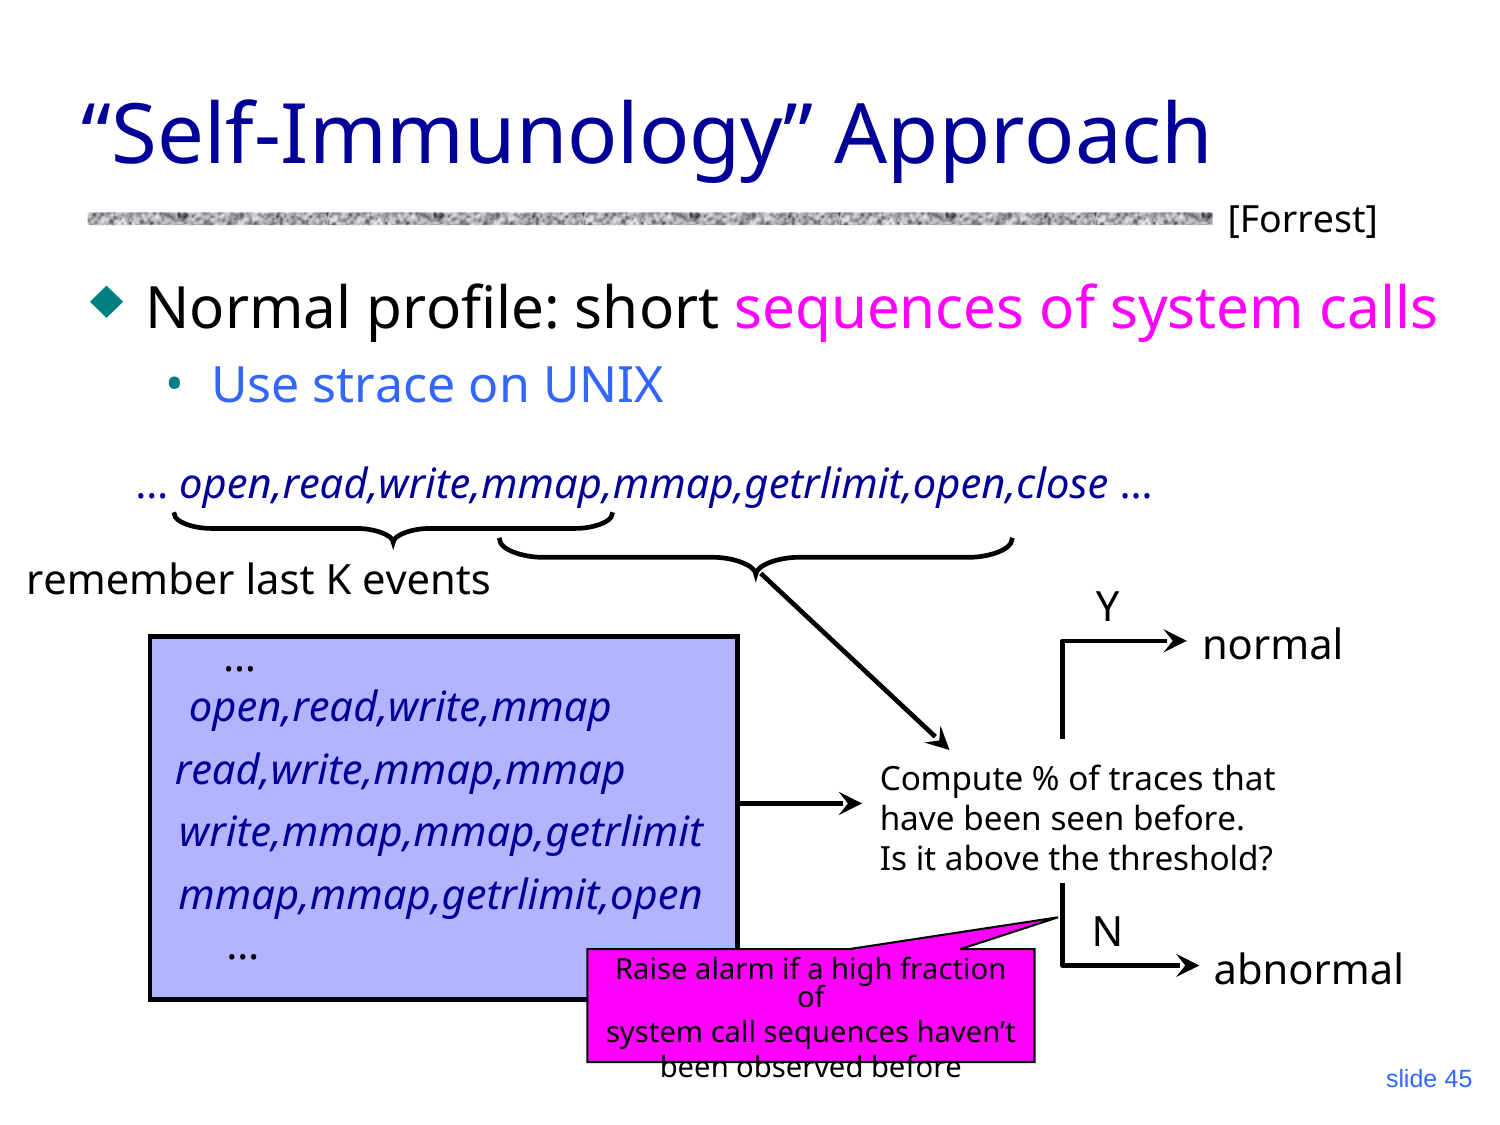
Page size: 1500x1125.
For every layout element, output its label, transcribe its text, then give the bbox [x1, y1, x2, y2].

text_box open,read,write,mmap [174, 672, 627, 734]
text_box Normal profile: short sequences of system calls Use strace on UNIX [178, 515, 609, 536]
text_box normal [1187, 609, 1359, 676]
text_box … [211, 909, 275, 976]
text_box Raise alarm if a high fraction of system call sequences haven’t been observed before [587, 917, 1059, 1062]
text_box write,mmap,mmap,getrlimit [164, 797, 719, 859]
picture [87, 212, 1212, 226]
text_box slide <number> [1174, 1025, 1488, 1101]
text_box [Forrest] [1212, 187, 1393, 248]
text_box “Self-Immunology” Approach [66, 37, 1342, 188]
text_box N [1076, 897, 1139, 963]
text_box Compute % of traces that have been seen before. Is it above the threshold? [865, 749, 1301, 886]
text_box mmap,mmap,getrlimit,open [163, 859, 719, 926]
text_box Y [1081, 572, 1135, 638]
text_box Normal profile: short sequences of system calls Use strace on UNIX [74, 262, 1463, 994]
text_box … open,read,write,mmap,mmap,getrlimit,open,close … [120, 449, 1168, 515]
text_box read,write,mmap,mmap [160, 734, 642, 801]
text_box remember last K events [11, 544, 506, 611]
text_box [150, 994, 587, 1000]
text_box … [175, 622, 271, 688]
text_box abnormal [1198, 934, 1420, 1001]
